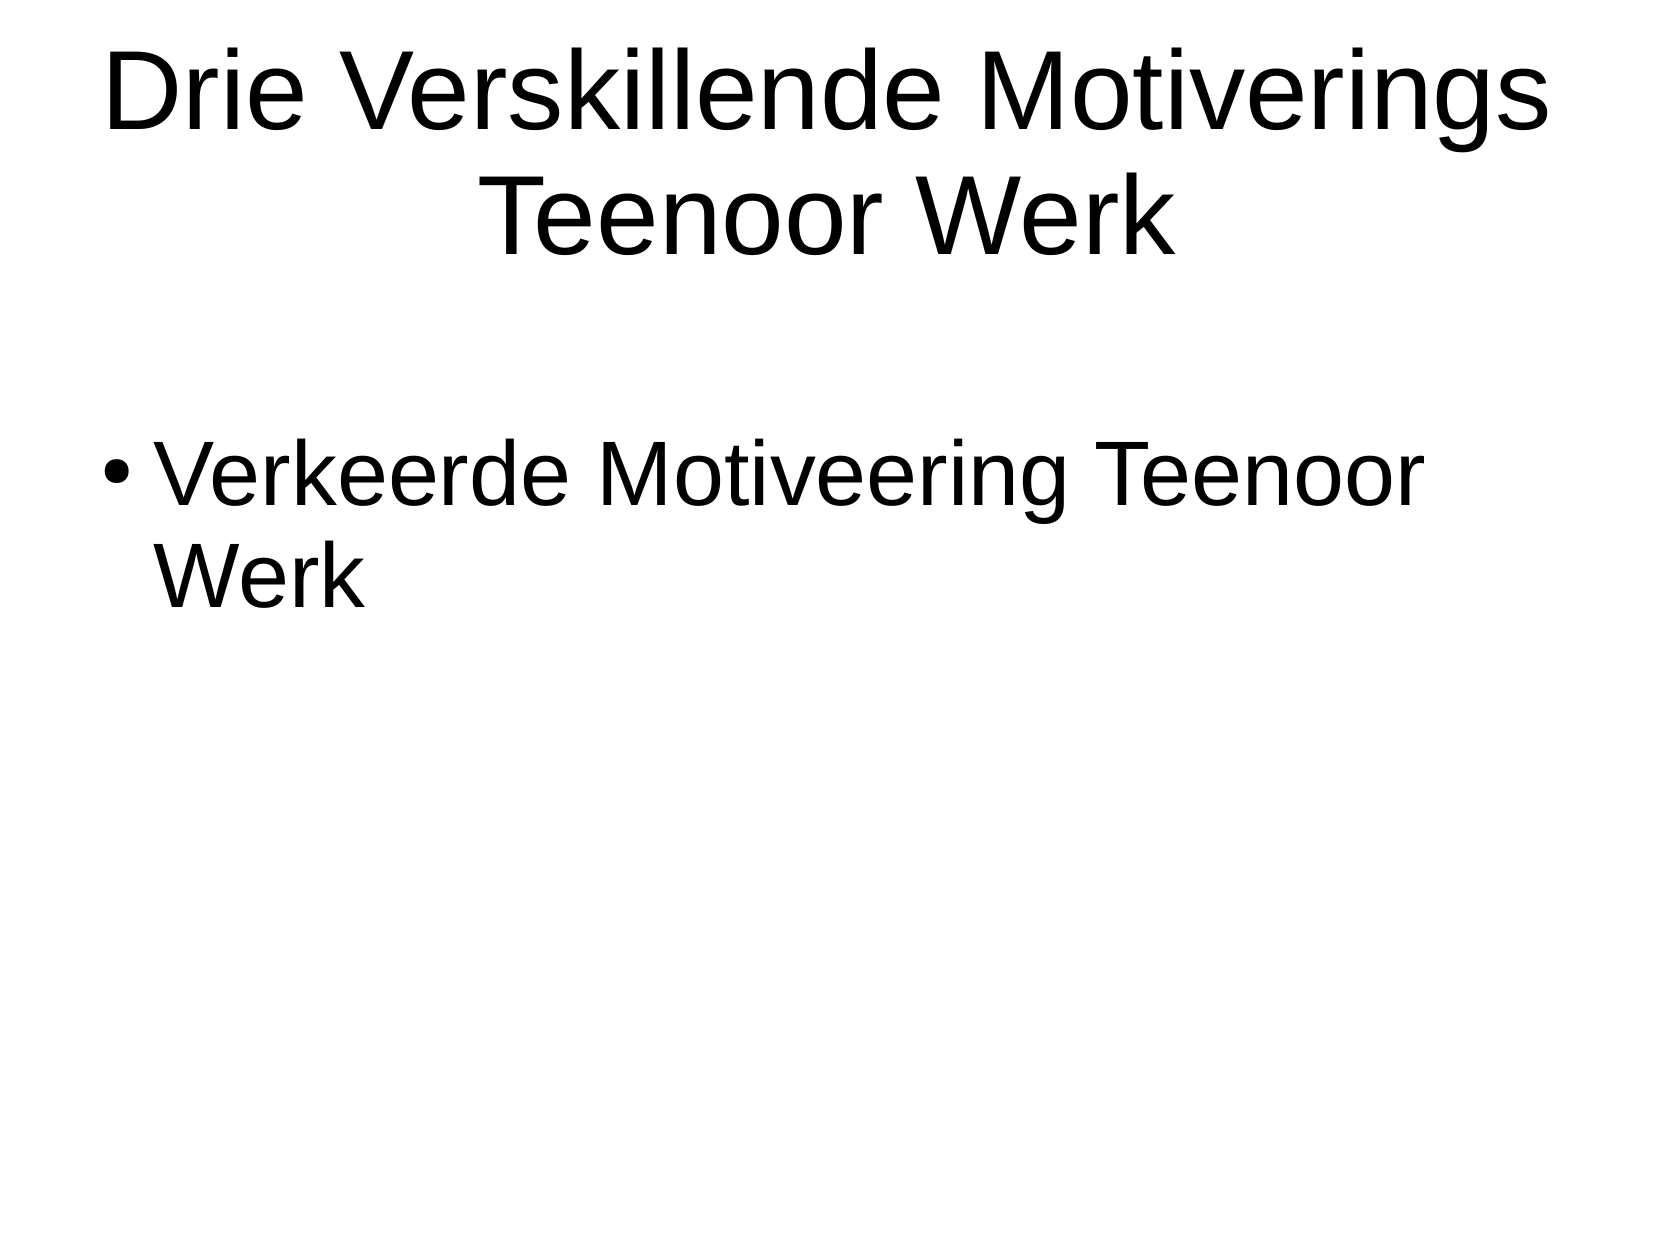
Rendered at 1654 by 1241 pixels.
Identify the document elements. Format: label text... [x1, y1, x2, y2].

list Verkeerde Motiveering Teenoor Werk [82, 290, 1571, 1109]
title Drie Verskillende Motiverings Teenoor Werk [82, 27, 1571, 279]
